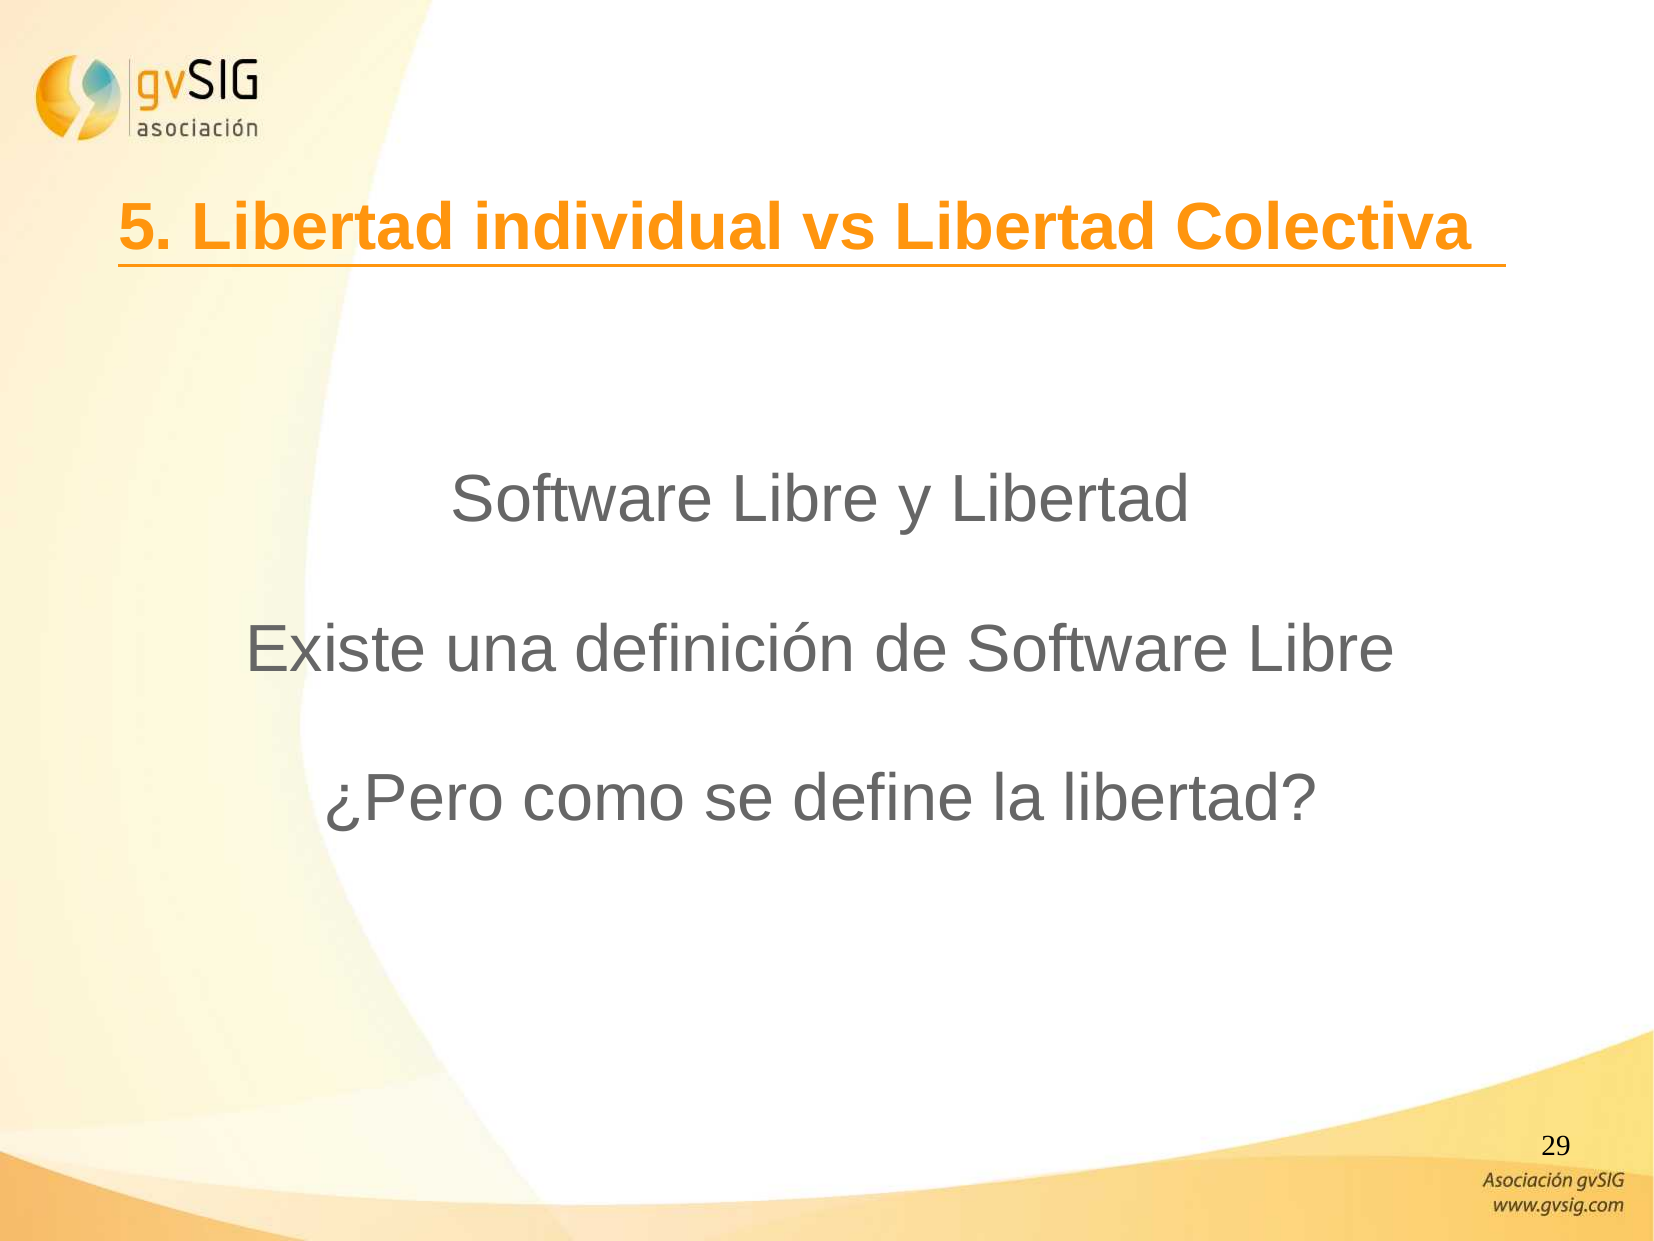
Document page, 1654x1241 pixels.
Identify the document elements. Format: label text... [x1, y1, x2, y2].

picture [0, 0, 1654, 1241]
text_box Software Libre y Libertad Existe una definición de Software Libre ¿Pero como se define la libertad? [112, 378, 1530, 1011]
title 5. Libertad individual vs Libertad Colectiva [118, 177, 1607, 276]
